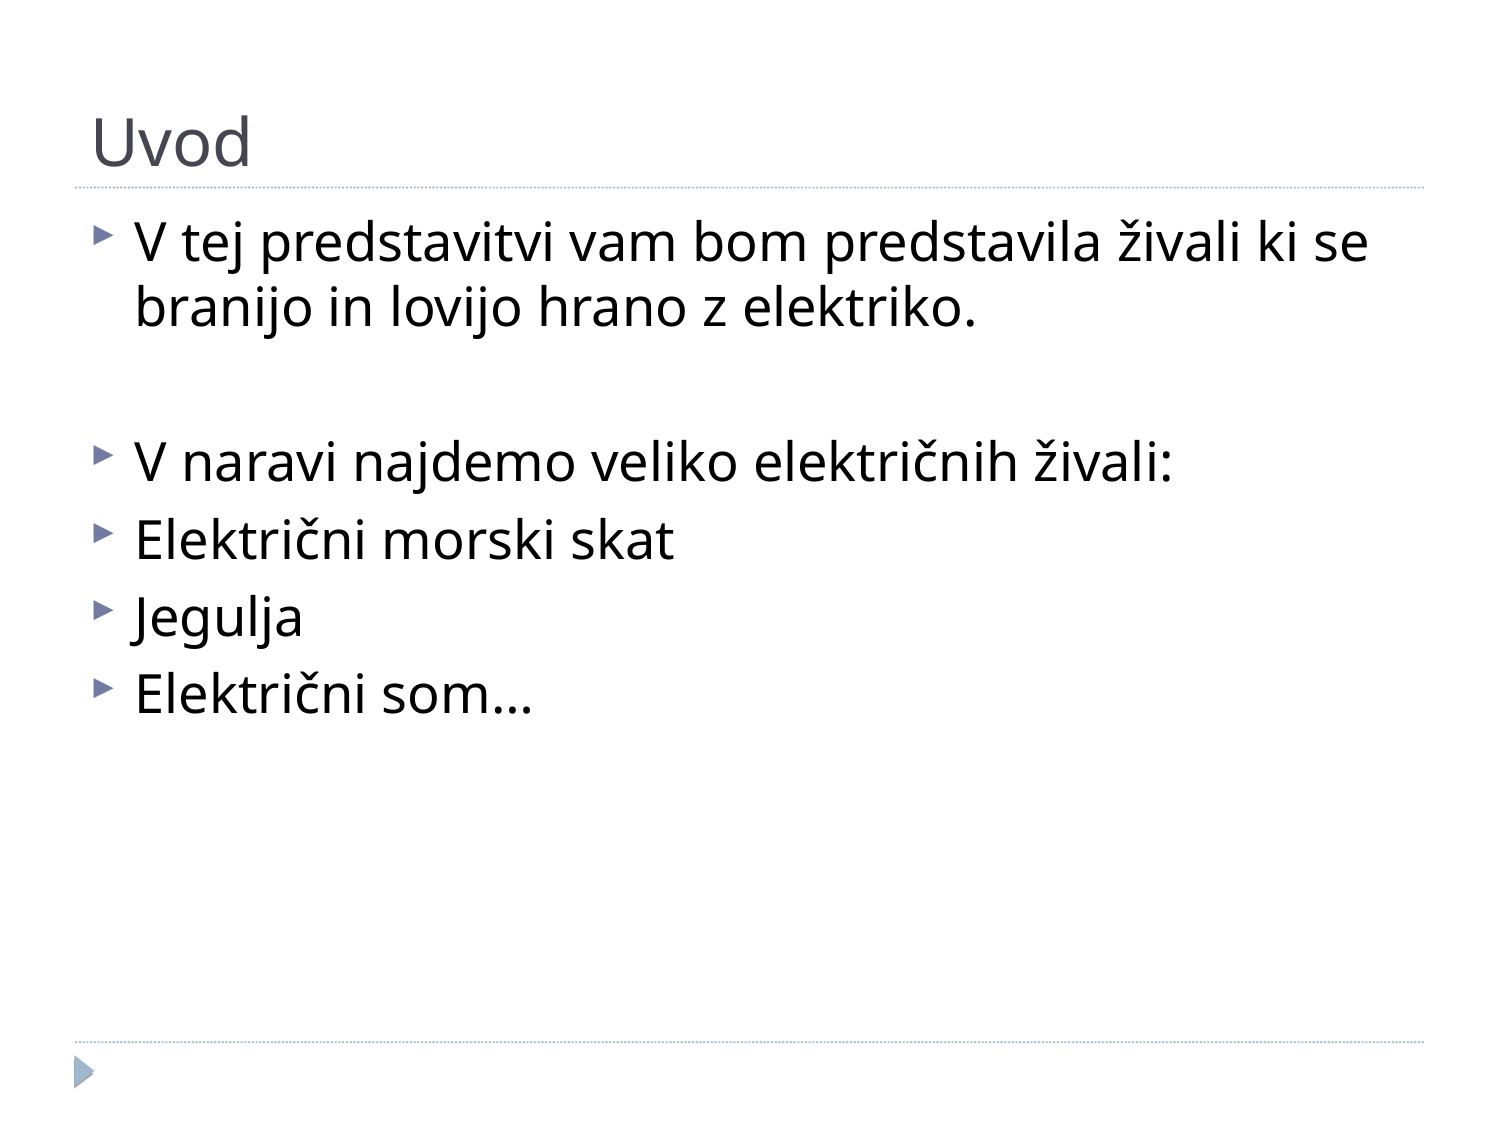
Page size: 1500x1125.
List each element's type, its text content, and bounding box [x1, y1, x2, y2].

title Uvod [75, 24, 1425, 188]
list V tej predstavitvi vam bom predstavila živali ki se branijo in lovijo hrano z elektriko. V naravi najdemo veliko električnih živali: Električni morski skat Jegulja Električni som… [75, 200, 1425, 1010]
